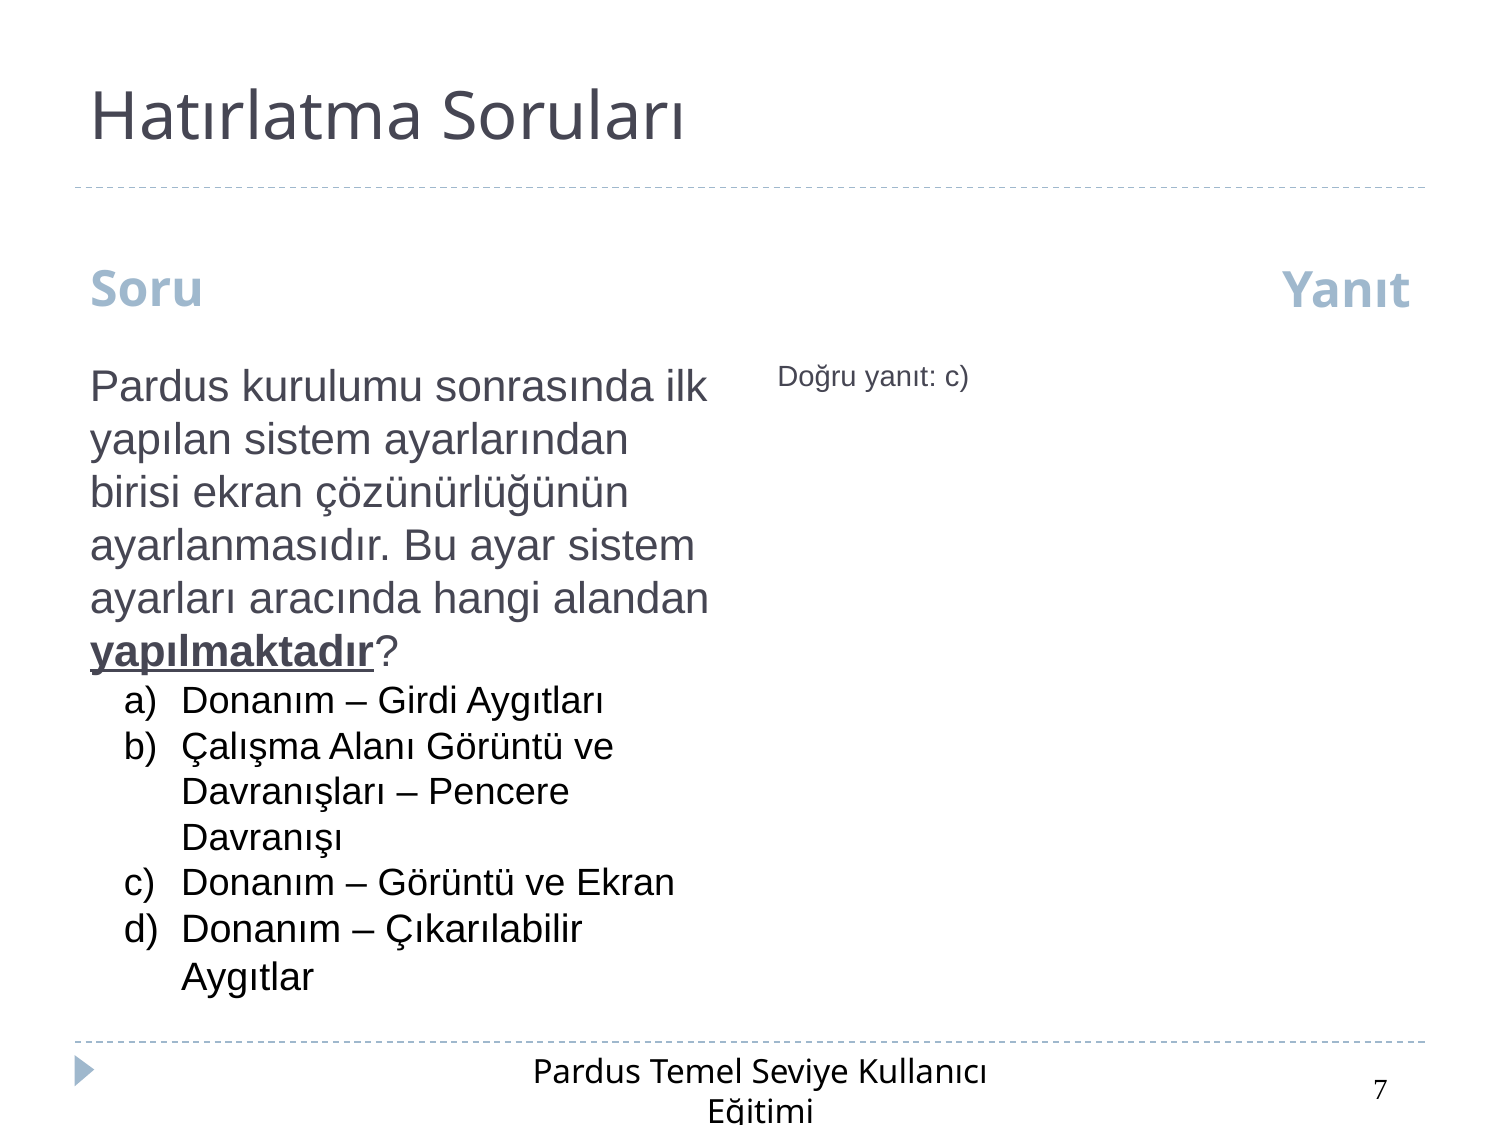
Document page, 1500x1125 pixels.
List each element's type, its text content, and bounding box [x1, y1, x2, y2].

list Soru [75, 210, 738, 324]
list Yanıt [762, 212, 1426, 325]
list Doğru yanıt: c) [762, 350, 1425, 1013]
list Pardus kurulumu sonrasında ilk yapılan sistem ayarlarından birisi ekran çözünürlüğünün ayarlanmasıdır. Bu ayar sistem ayarları aracında hangi alandan yapılmaktadır? Donanım – Girdi Aygıtları Çalışma Alanı Görüntü ve Davranışları – Pencere Davranışı Donanım – Görüntü ve Ekran Donanım – Çıkarılabilir Aygıtlar [75, 350, 738, 1013]
title Hatırlatma Soruları [75, 37, 1425, 188]
